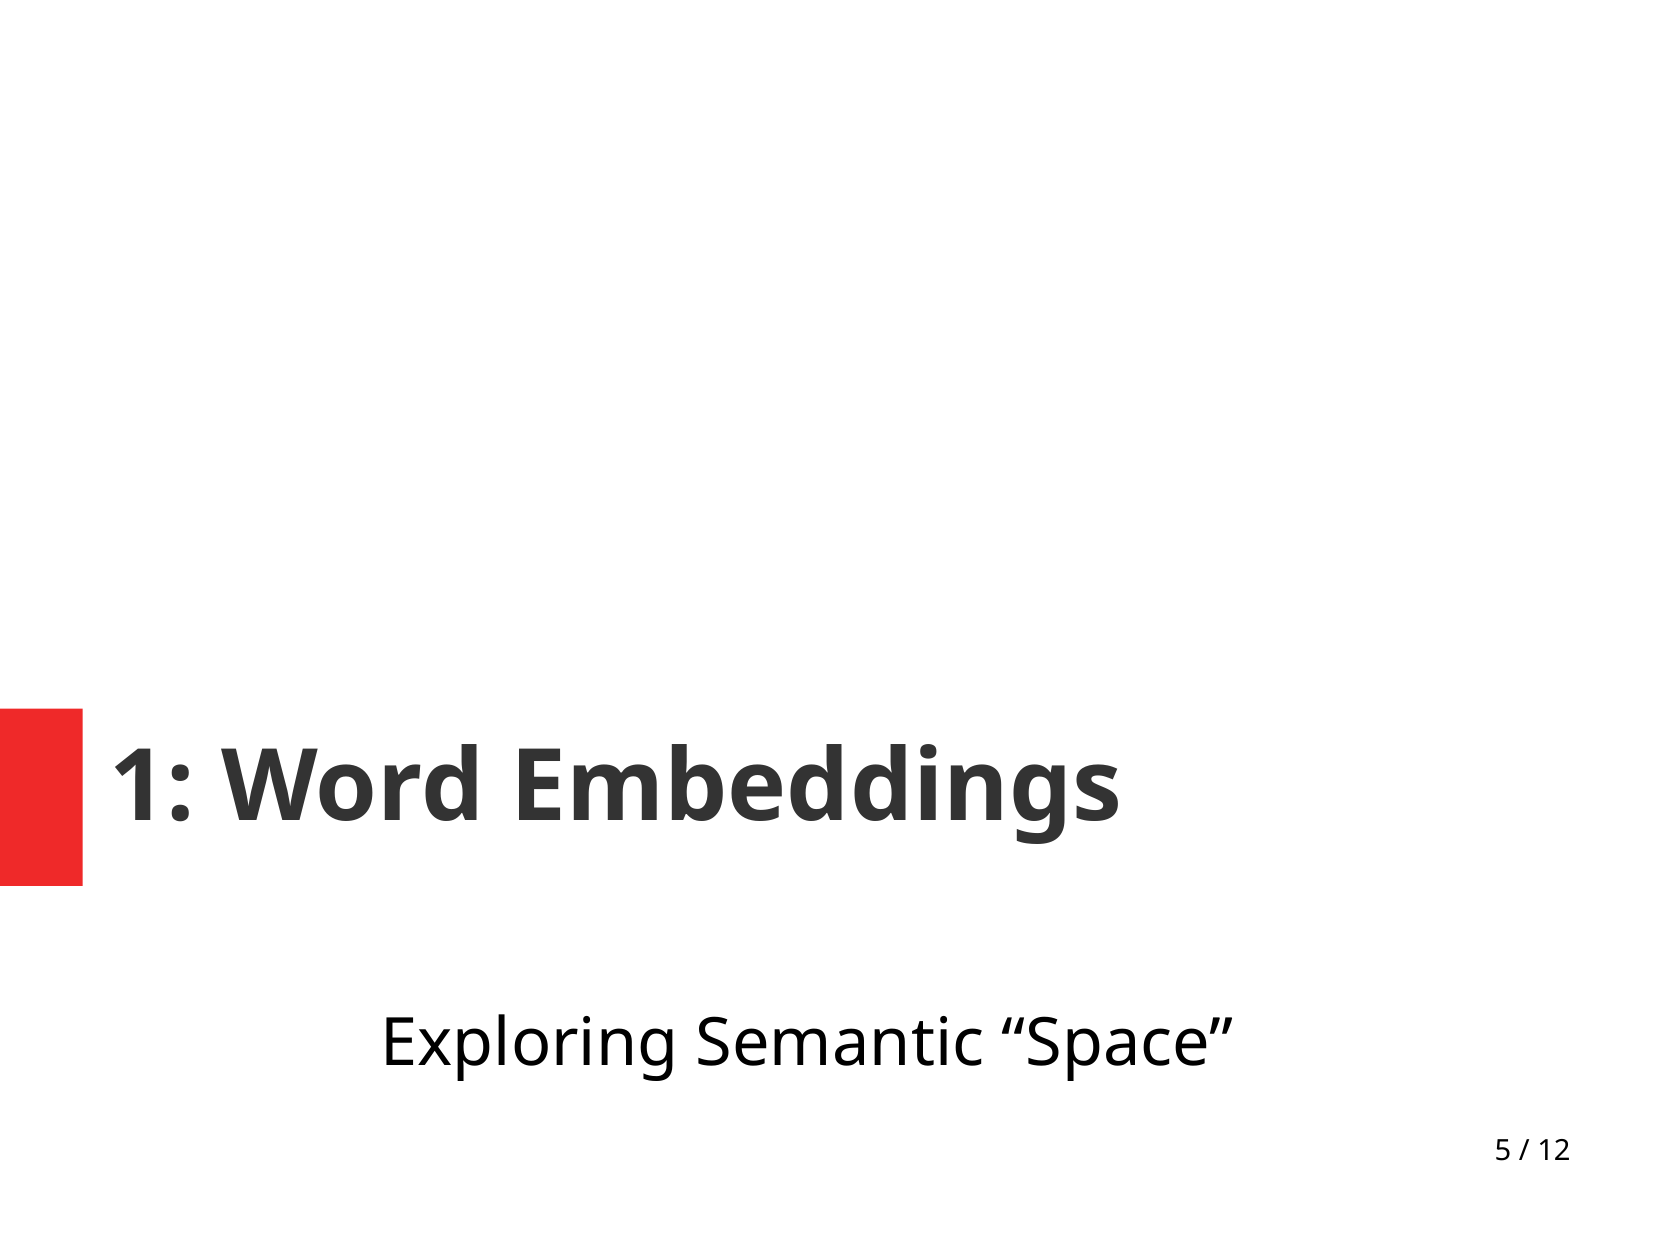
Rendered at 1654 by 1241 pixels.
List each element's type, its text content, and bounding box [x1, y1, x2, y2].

title 1: Word Embeddings [109, 663, 1516, 901]
subtitle Exploring Semantic “Space” [105, 958, 1511, 1120]
